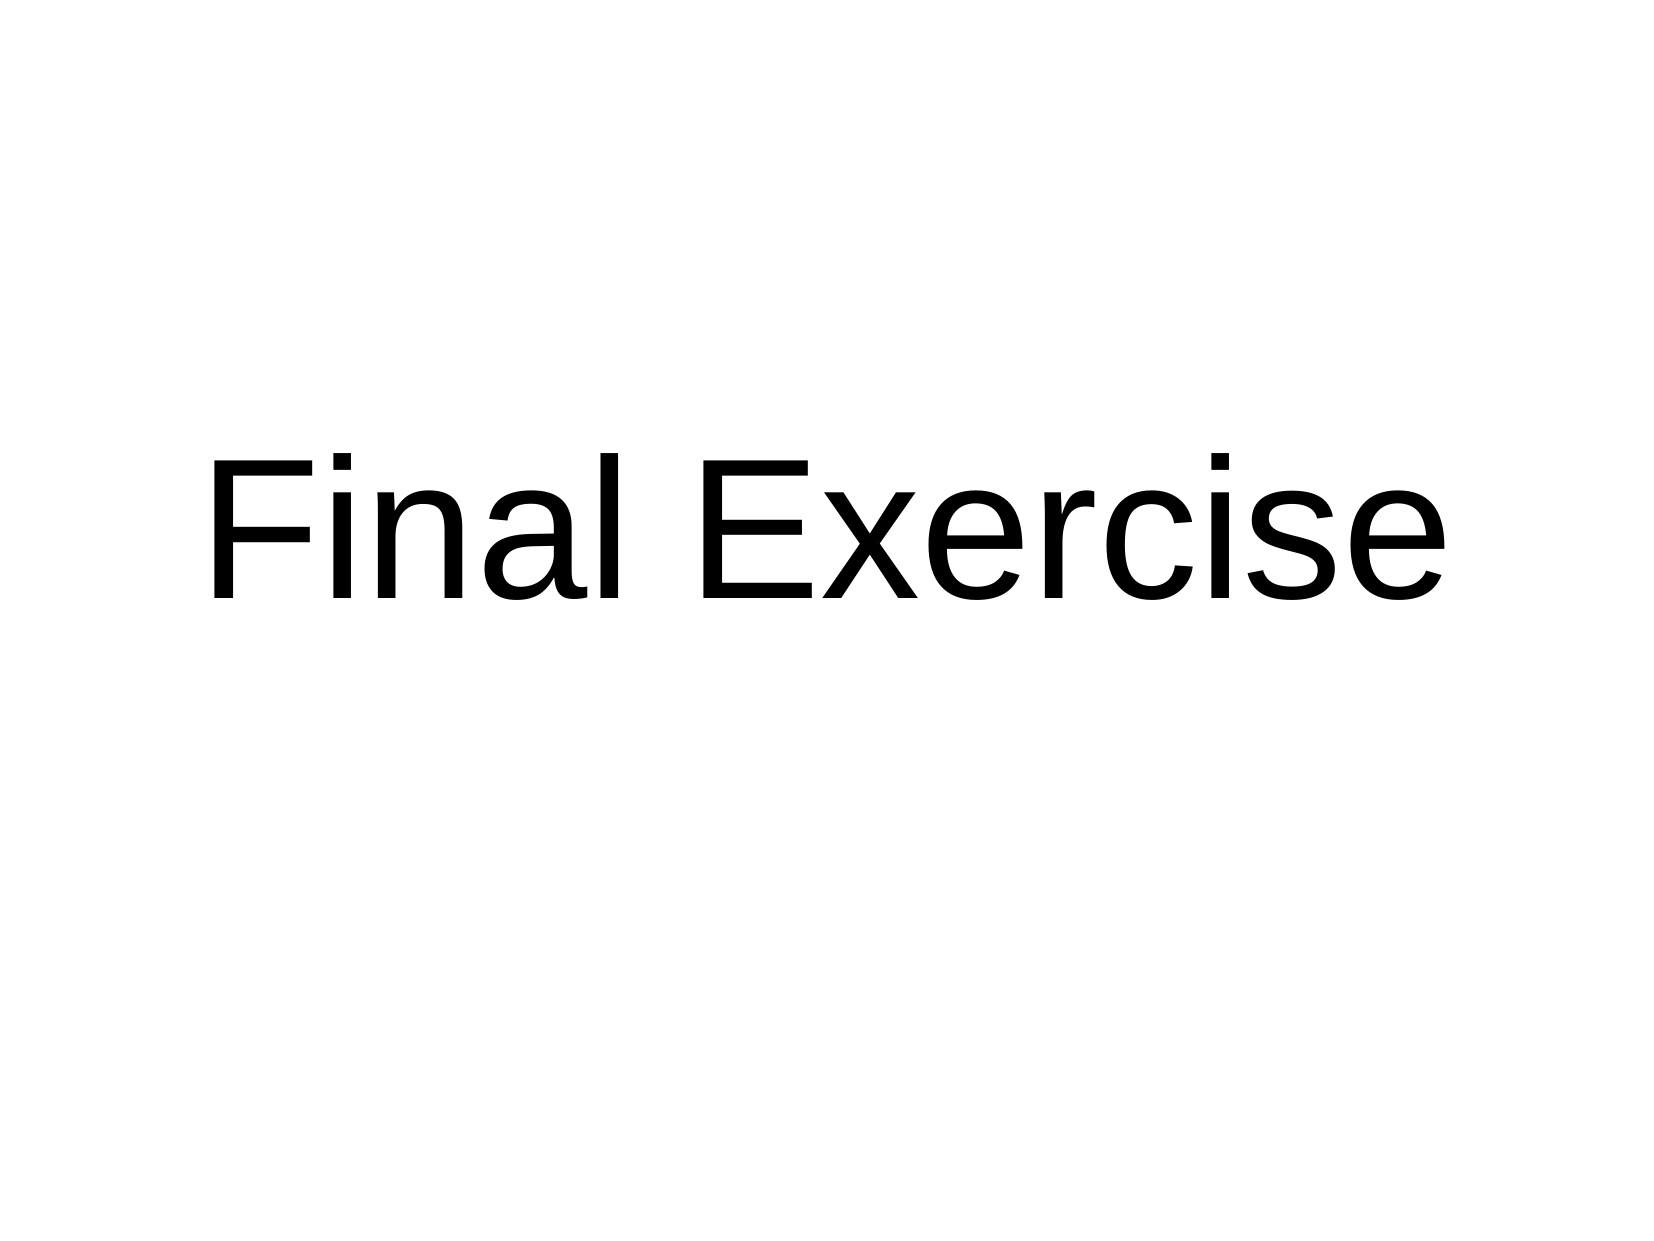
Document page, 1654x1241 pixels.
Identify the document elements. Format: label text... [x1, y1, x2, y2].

subtitle Final Exercise [82, 49, 1571, 1010]
